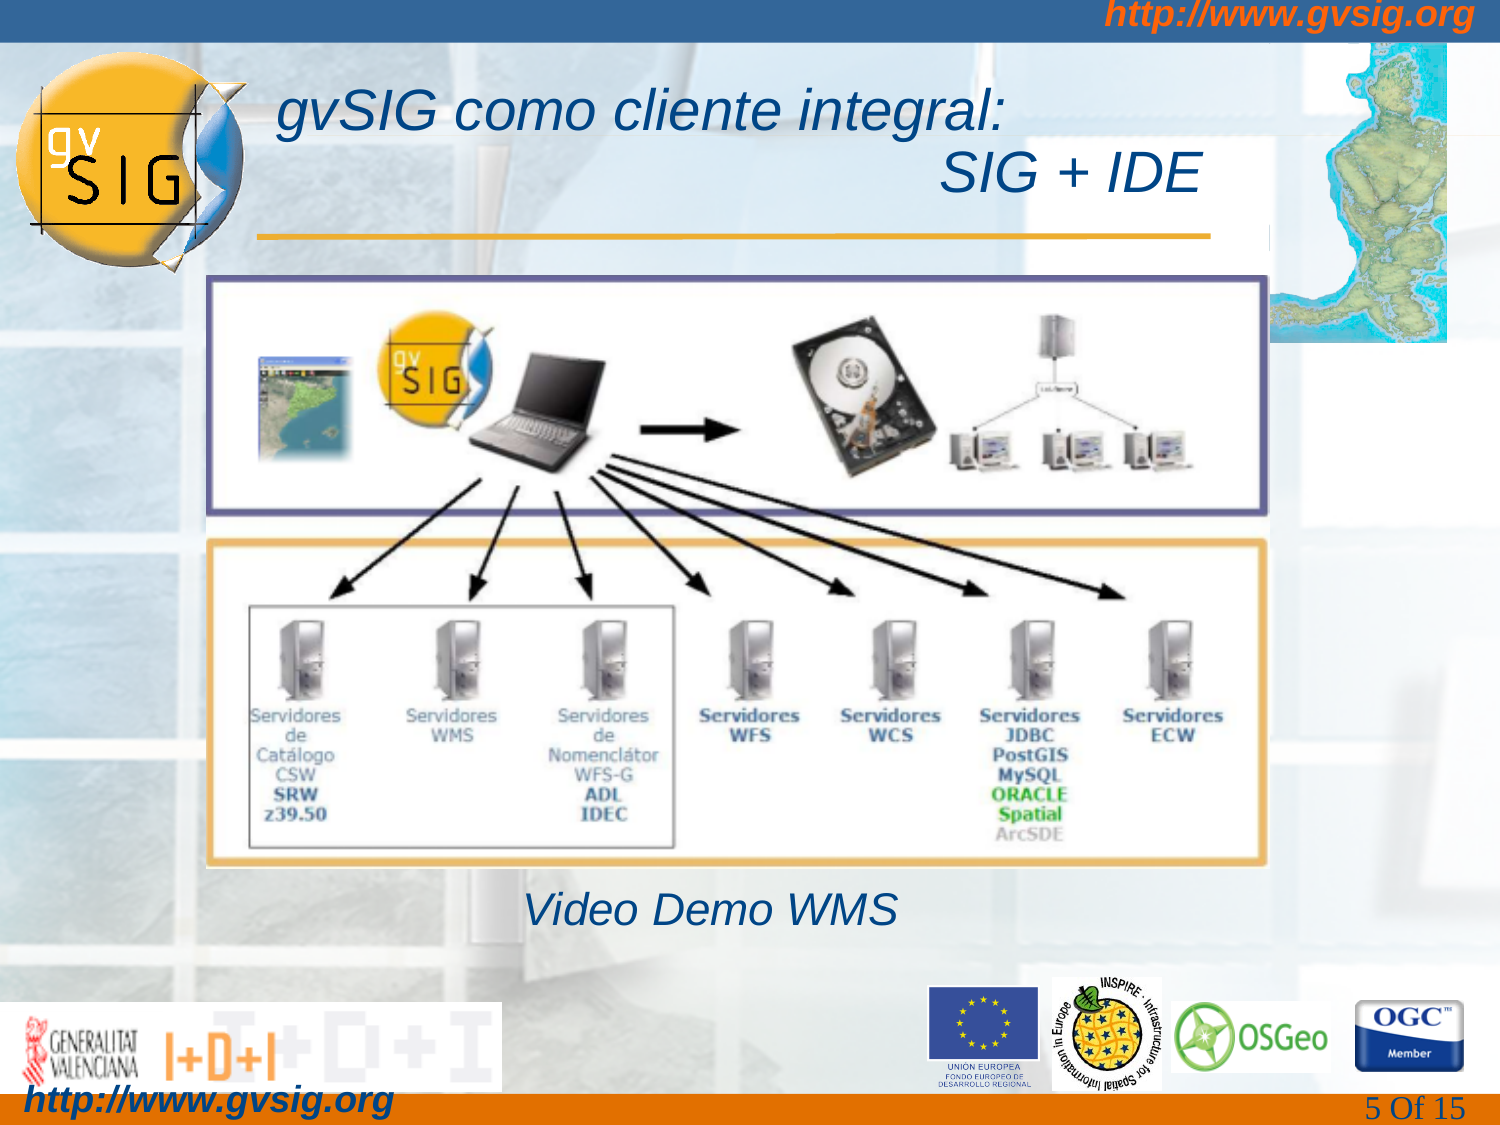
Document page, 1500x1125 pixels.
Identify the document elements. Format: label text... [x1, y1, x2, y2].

text_box gvSIG como cliente integral: SIG + IDE [261, 72, 1269, 234]
picture [1171, 1001, 1331, 1073]
picture [1052, 977, 1162, 1091]
picture [0, 1002, 502, 1094]
text_box Video Demo WMS [328, 885, 1093, 957]
picture [11, 43, 1447, 869]
picture [1355, 1000, 1464, 1072]
picture [927, 985, 1040, 1087]
